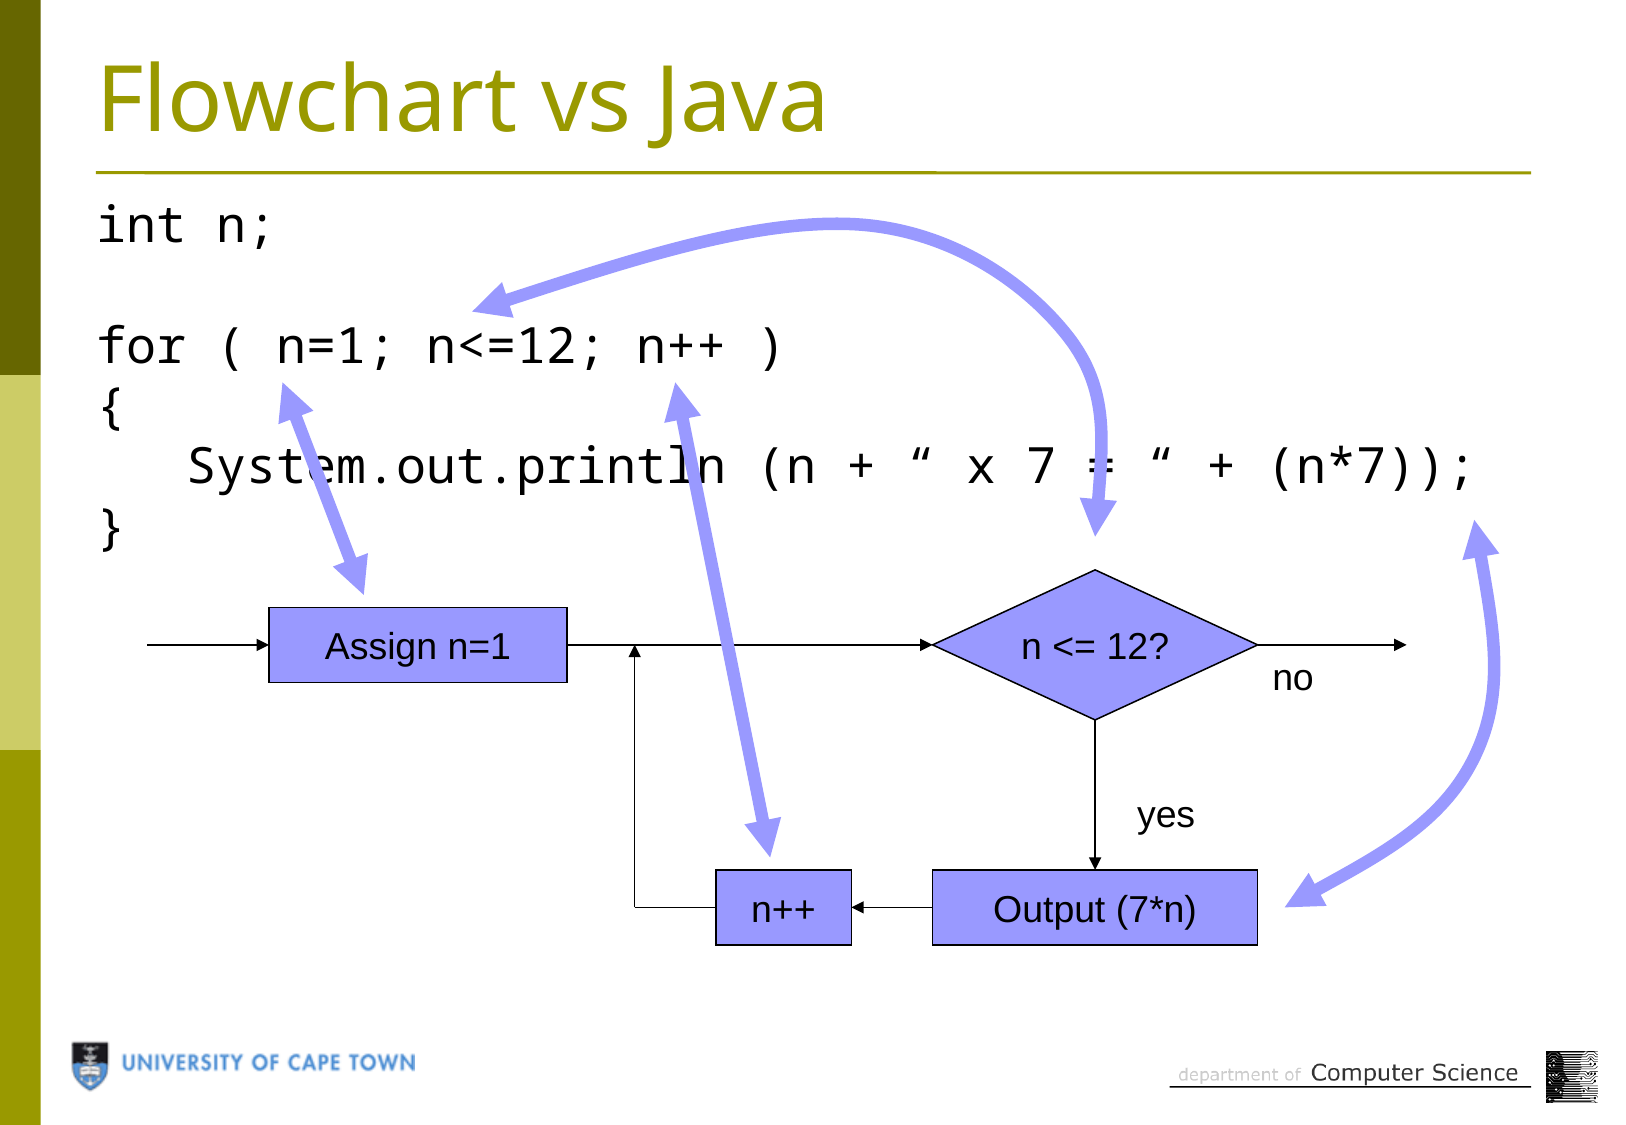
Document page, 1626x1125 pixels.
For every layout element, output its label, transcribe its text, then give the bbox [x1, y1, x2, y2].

text_box int n; for ( n=1; n<=12; n++ ) { System.out.println (n + “ x 7 = “ + (n*7)); } [81, 196, 1543, 1021]
text_box Assign n=1 [268, 607, 567, 683]
picture [1546, 1051, 1598, 1103]
title Flowchart vs Java [81, 21, 1543, 180]
text_box no [1257, 644, 1388, 706]
text_box n <= 12? [933, 569, 1257, 720]
picture [1169, 1043, 1532, 1091]
text_box Output (7*n) [932, 869, 1258, 945]
text_box n++ [715, 869, 852, 945]
picture [61, 1024, 415, 1103]
text_box yes [1122, 782, 1258, 843]
